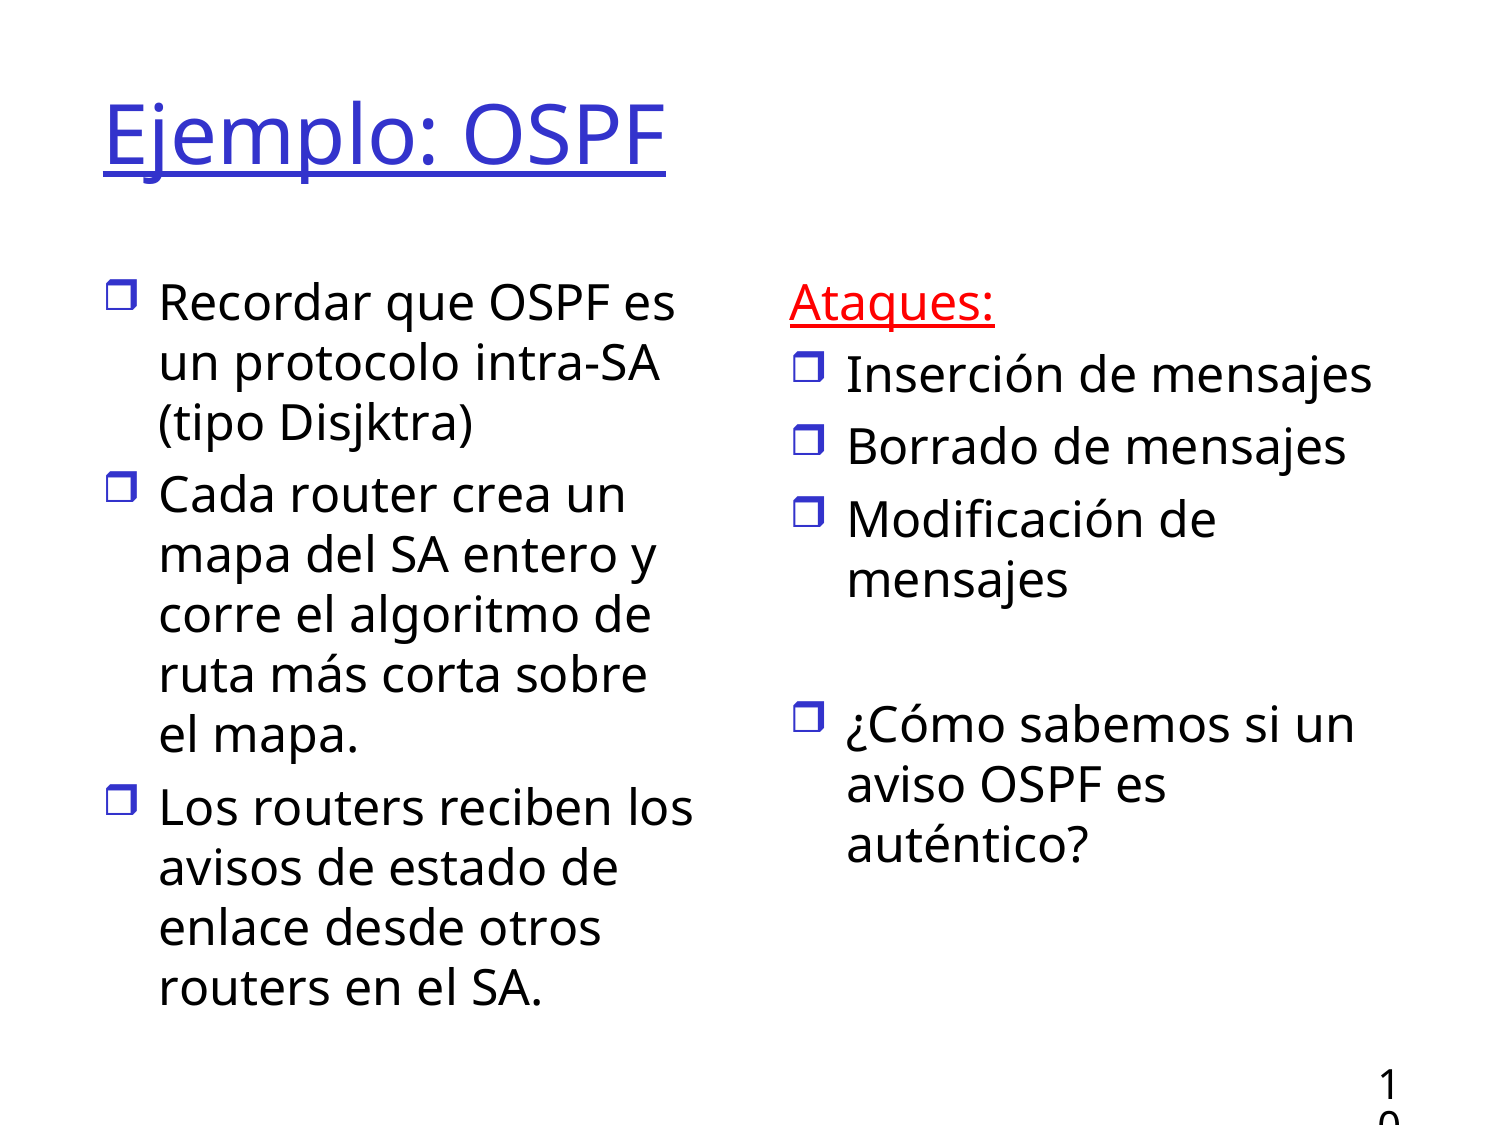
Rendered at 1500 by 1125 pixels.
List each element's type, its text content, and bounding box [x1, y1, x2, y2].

title Ejemplo: OSPF [87, 37, 1363, 225]
list Ataques: Inserción de mensajes Borrado de mensajes Modificación de mensajes ¿Cómo sabemos si un aviso OSPF es auténtico? [774, 262, 1401, 1026]
list Recordar que OSPF es un protocolo intra-SA (tipo Disjktra) Cada router crea un mapa del SA entero y corre el algoritmo de ruta más corta sobre el mapa. Los routers reciben los avisos de estado de enlace desde otros routers en el SA. [87, 262, 713, 1026]
